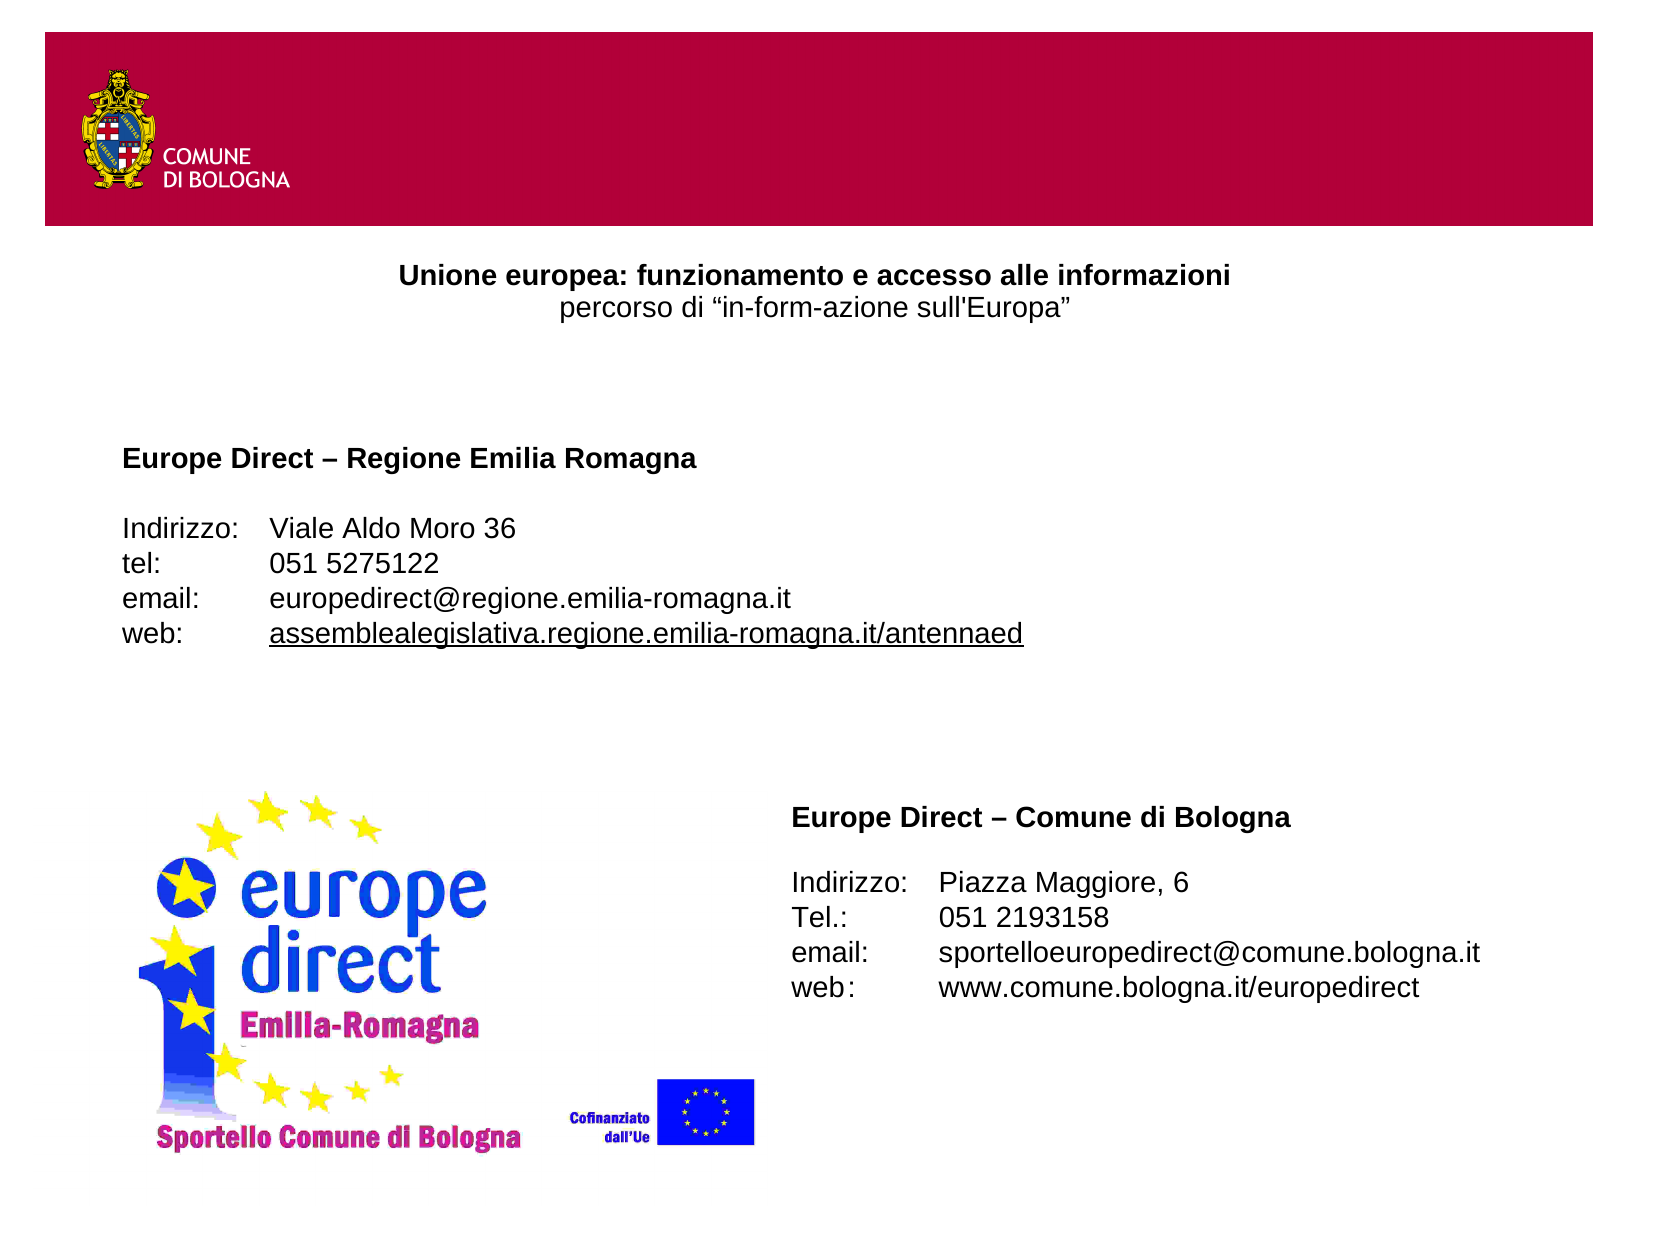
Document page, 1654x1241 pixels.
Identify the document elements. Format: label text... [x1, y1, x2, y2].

list [82, 290, 1571, 1145]
title Unione europea: funzionamento e accesso alle informazioni percorso di “in-form-azione sull'Europa” [71, 217, 1560, 367]
list Europe Direct – Comune di Bologna Indirizzo: Piazza Maggiore, 6 Tel.: 051 2193158 email: sportelloeuropedirect@comune.bologna.it web : www.comune.bologna.it/europedirect [791, 732, 1571, 1178]
picture [33, 791, 768, 1206]
picture [45, 32, 1593, 226]
